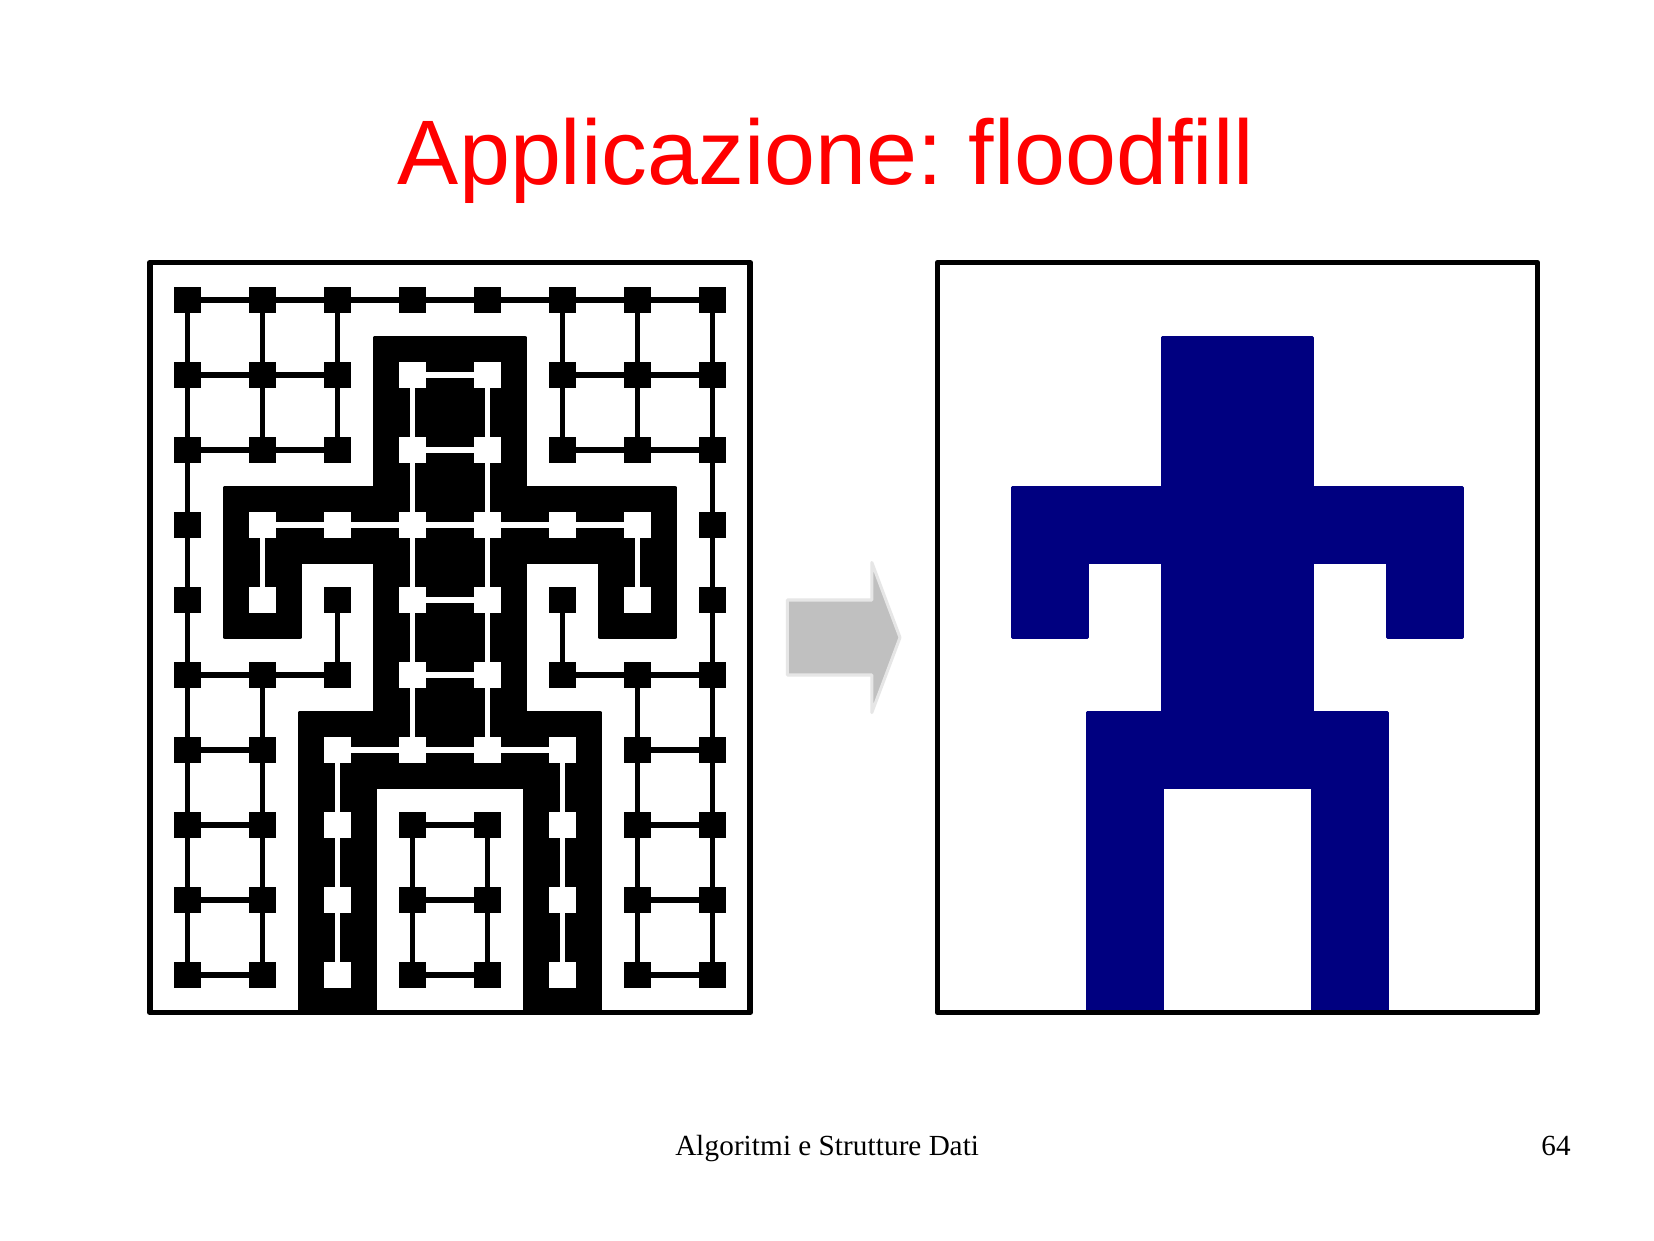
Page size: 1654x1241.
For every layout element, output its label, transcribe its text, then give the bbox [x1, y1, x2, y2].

text_box [225, 337, 676, 1010]
title Applicazione: floodfill [82, 49, 1571, 257]
text_box [1012, 337, 1463, 1010]
text_box [787, 562, 901, 713]
